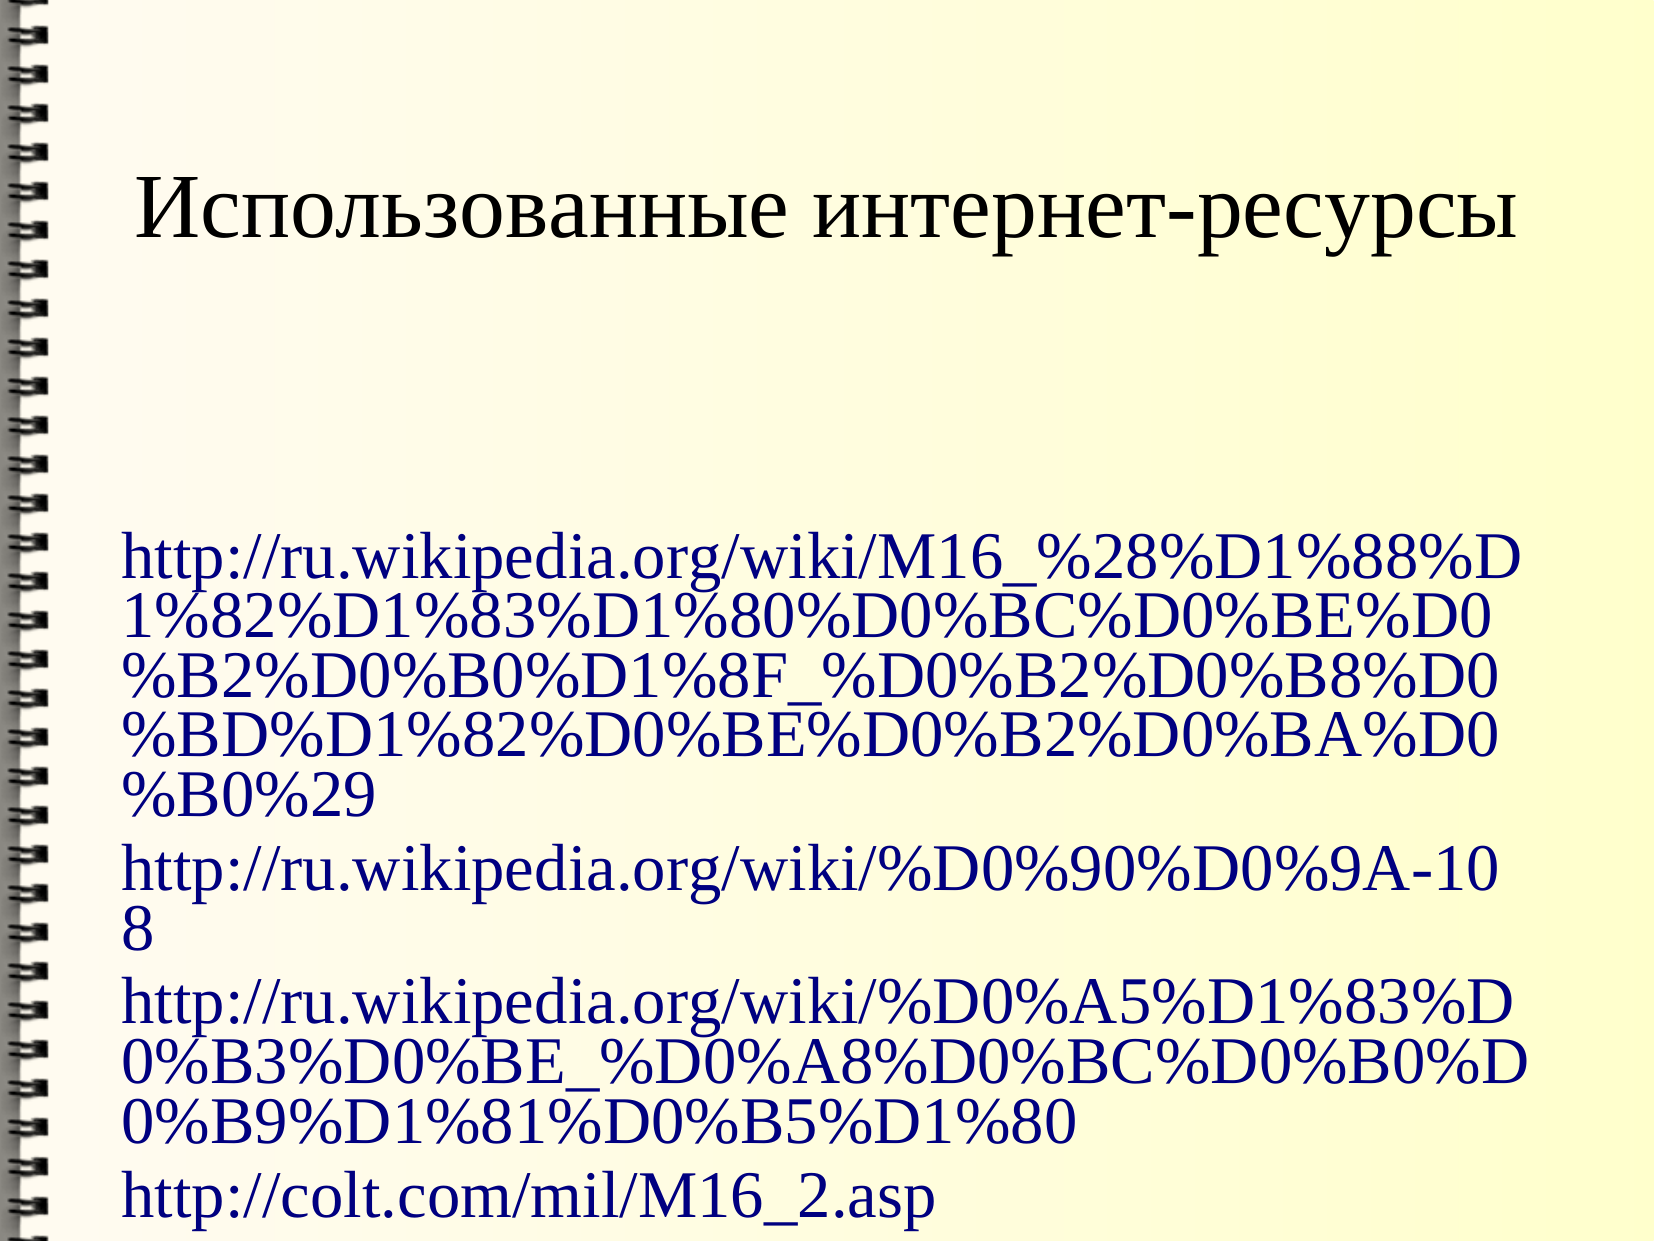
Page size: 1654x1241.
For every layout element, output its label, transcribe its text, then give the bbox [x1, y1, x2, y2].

picture [0, 0, 1654, 1241]
subtitle http://ru.wikipedia.org/wiki/M16_%28%D1%88%D1%82%D1%83%D1%80%D0%BC%D0%BE%D0%B2%D0%B0%D1%8F_%D0%B2%D0%B8%D0%BD%D1%82%D0%BE%D0%B2%D0%BA%D0%B0%29 http://ru.wikipedia.org/wiki/%D0%90%D0%9A-108 http://ru.wikipedia.org/wiki/%D0%A5%D1%83%D0%B3%D0%BE_%D0%A8%D0%BC%D0%B0%D0%B9%D1%81%D0%B5%D1%80 http://colt.com/mil/M16_2.asp http://www.gewehr.ru/assaultrifles/217-stg.-44-mp-43mp-44.html [121, 344, 1534, 1212]
title Использованные интернет-ресурсы [121, 102, 1534, 311]
